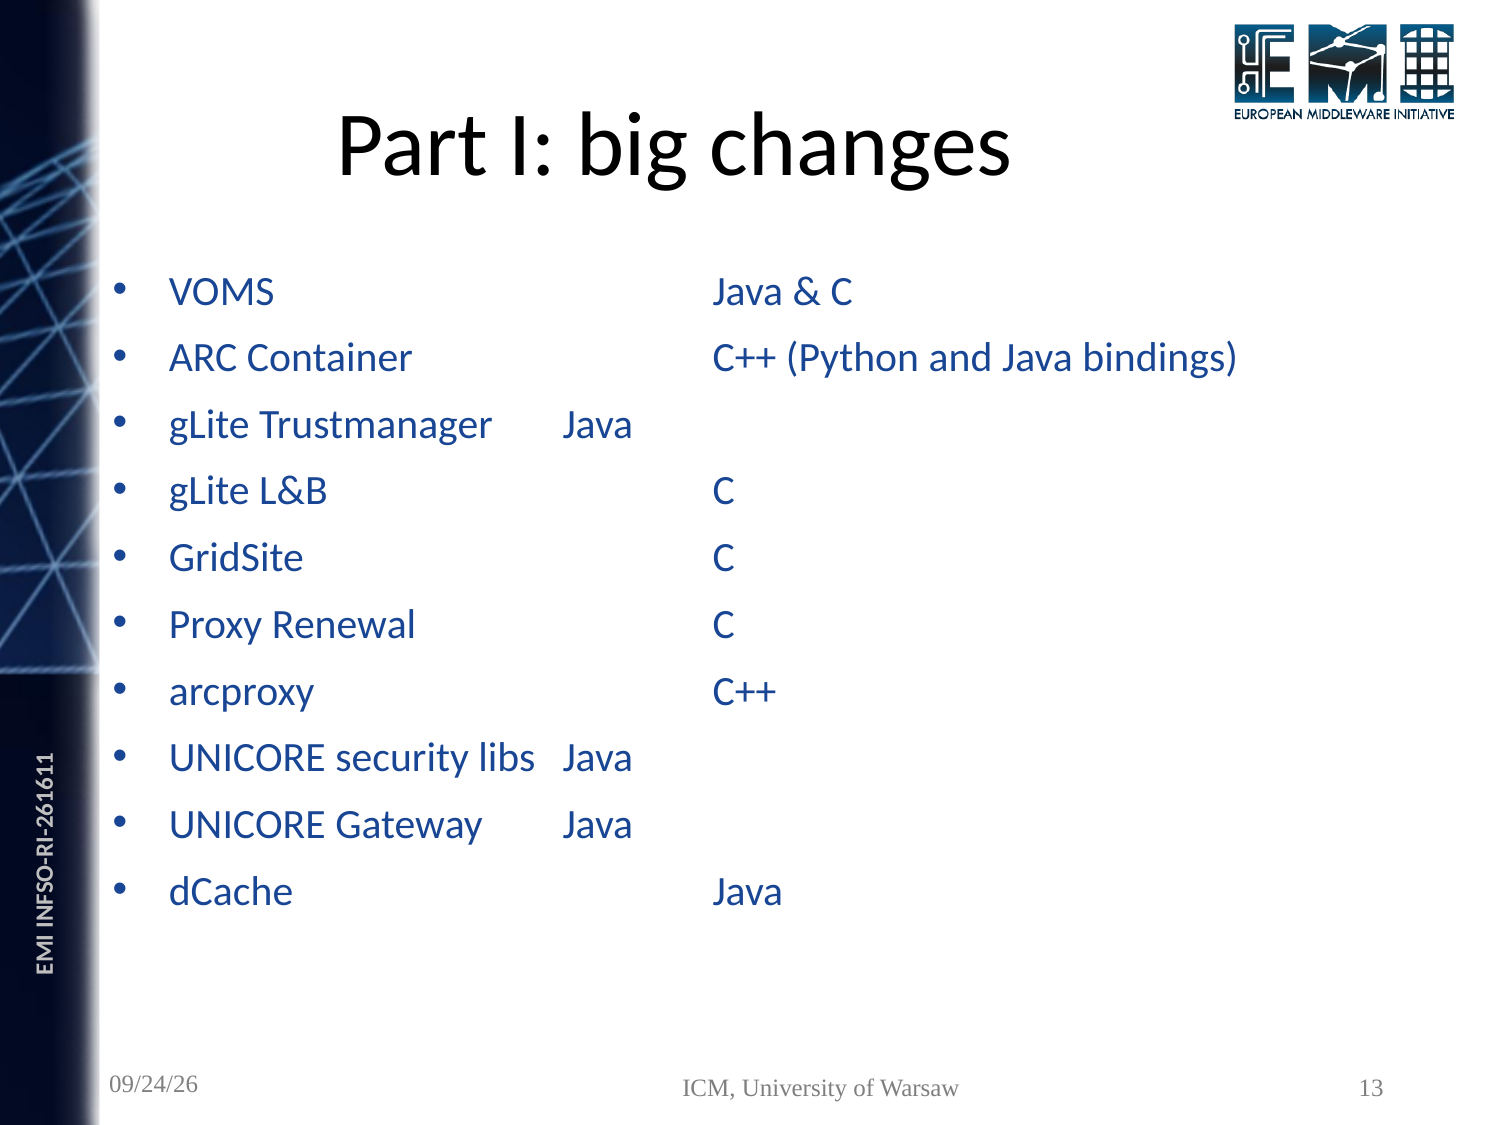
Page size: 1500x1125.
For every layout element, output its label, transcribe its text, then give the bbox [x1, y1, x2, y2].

title Part I: big changes [112, 44, 1238, 233]
list VOMS Java & C ARC Container C++ (Python and Java bindings) gLite Trustmanager Java gLite L&B C GridSite C Proxy Renewal C arcproxy C++ UNICORE security libs Java UNICORE Gateway Java dCache Java [112, 263, 1425, 1006]
picture [1185, 8, 1500, 140]
picture [0, 0, 111, 1125]
